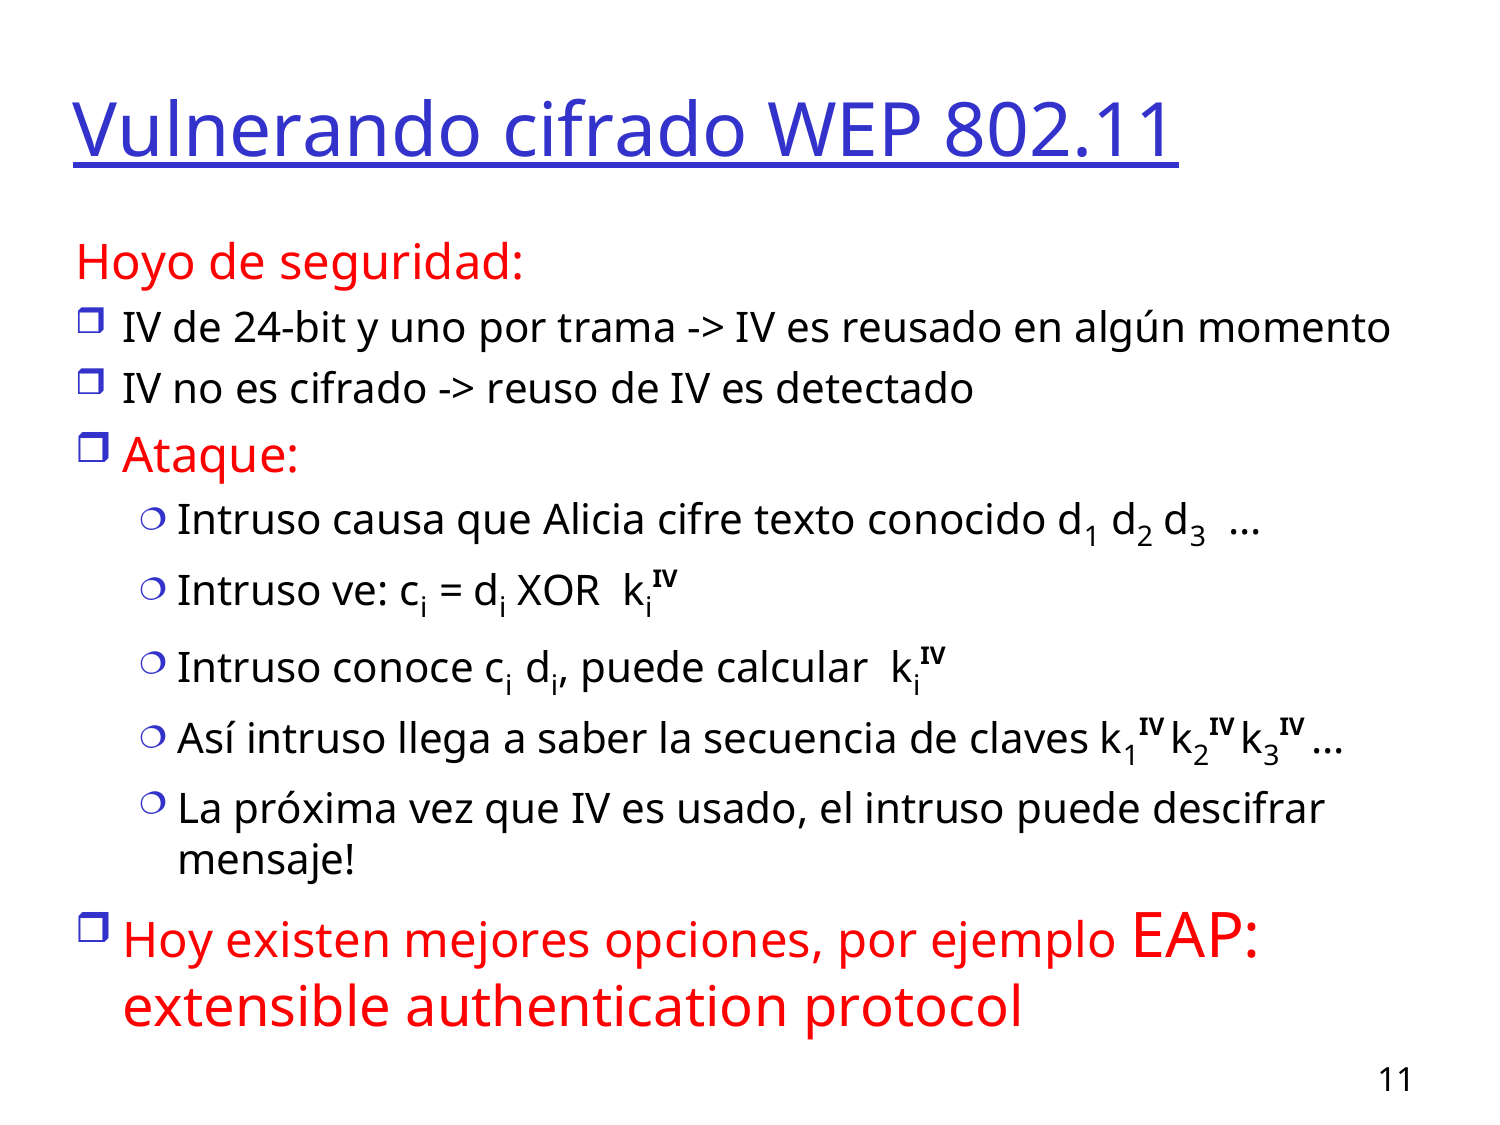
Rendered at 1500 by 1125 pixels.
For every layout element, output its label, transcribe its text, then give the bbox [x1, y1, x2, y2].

title Vulnerando cifrado WEP 802.11 [57, 33, 1333, 221]
list Hoyo de seguridad: IV de 24-bit y uno por trama -> IV es reusado en algún momento IV no es cifrado -> reuso de IV es detectado Ataque: Intruso causa que Alicia cifre texto conocido d1 d2 d3 … Intruso ve: ci = di XOR kiIV Intruso conoce ci di, puede calcular kiIV Así intruso llega a saber la secuencia de claves k1IV k2IV k3IV … La próxima vez que IV es usado, el intruso puede descifrar mensaje! Hoy existen mejores opciones, por ejemplo EAP: extensible authentication protocol [60, 223, 1457, 1057]
